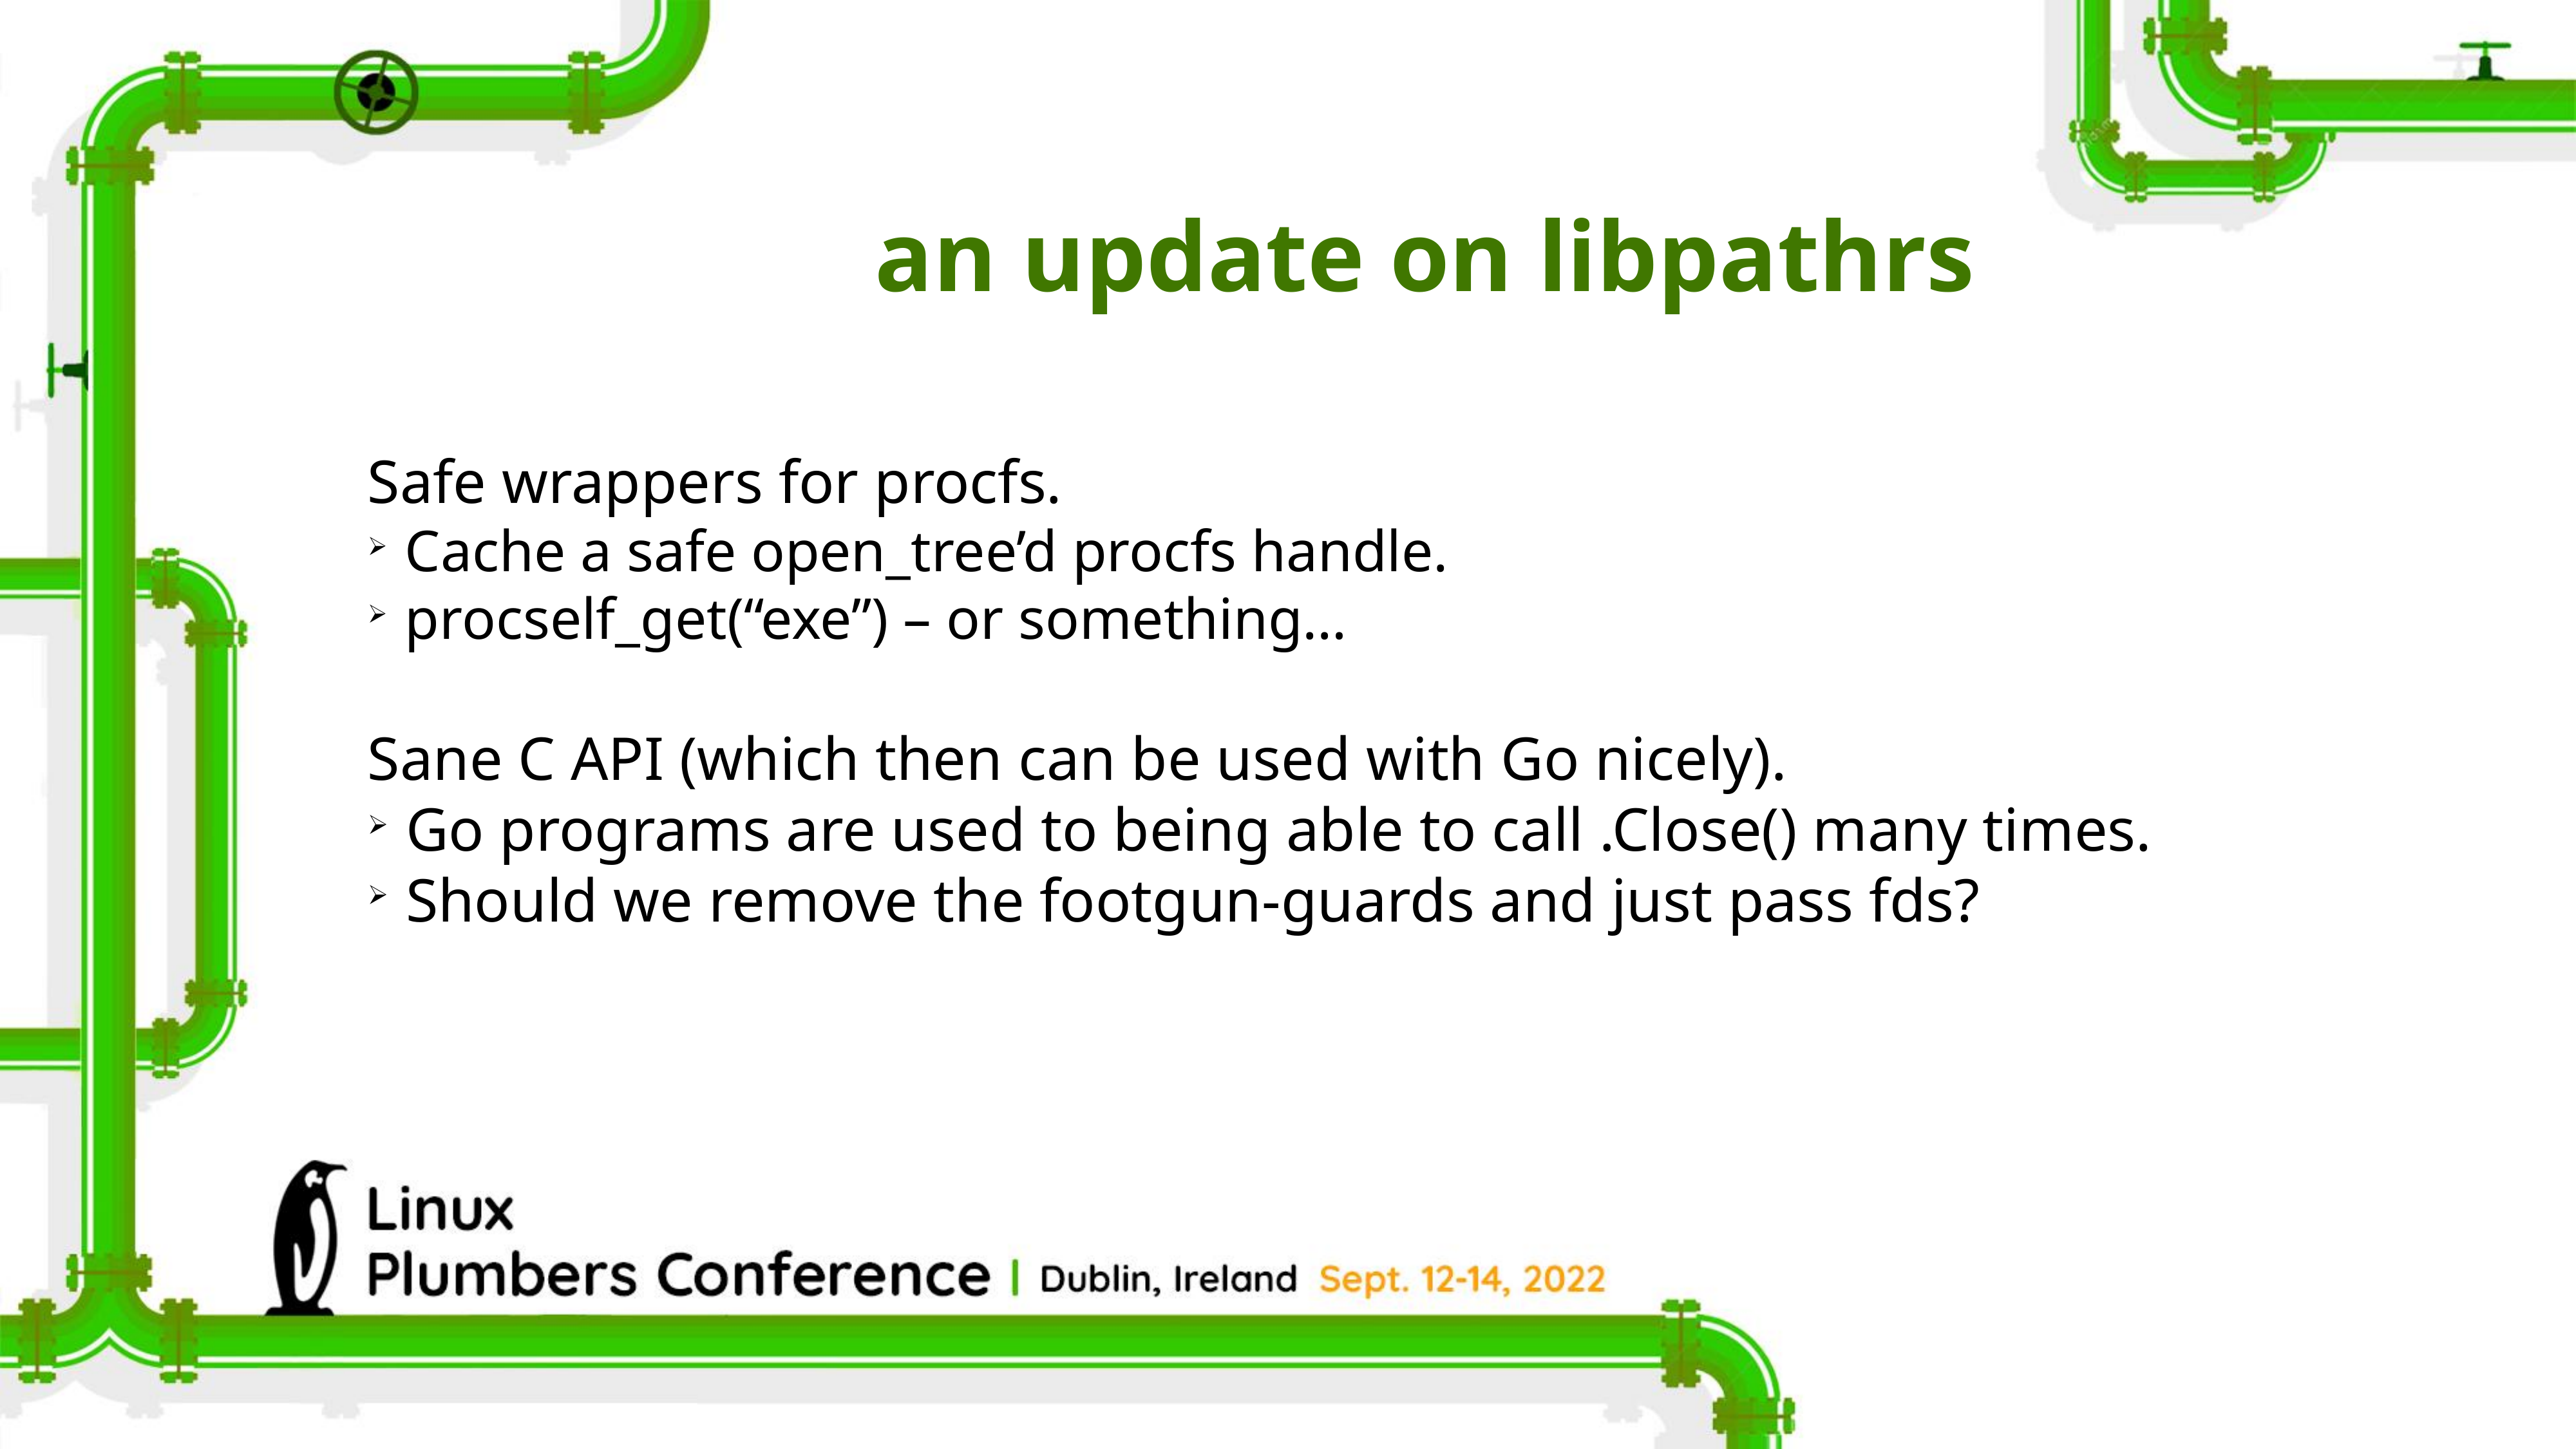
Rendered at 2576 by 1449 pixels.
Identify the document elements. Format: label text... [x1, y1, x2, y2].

text_box Safe wrappers for procfs. Cache a safe open_tree’d procfs handle. procself_get(“exe”) – or something… Sane C API (which then can be used with Go nicely). Go programs are used to being able to call .Close() many times. Should we remove the footgun-guards and just pass fds? [362, 464, 2316, 940]
picture [0, 0, 2576, 1449]
text_box an update on libpathrs [362, 189, 2488, 464]
